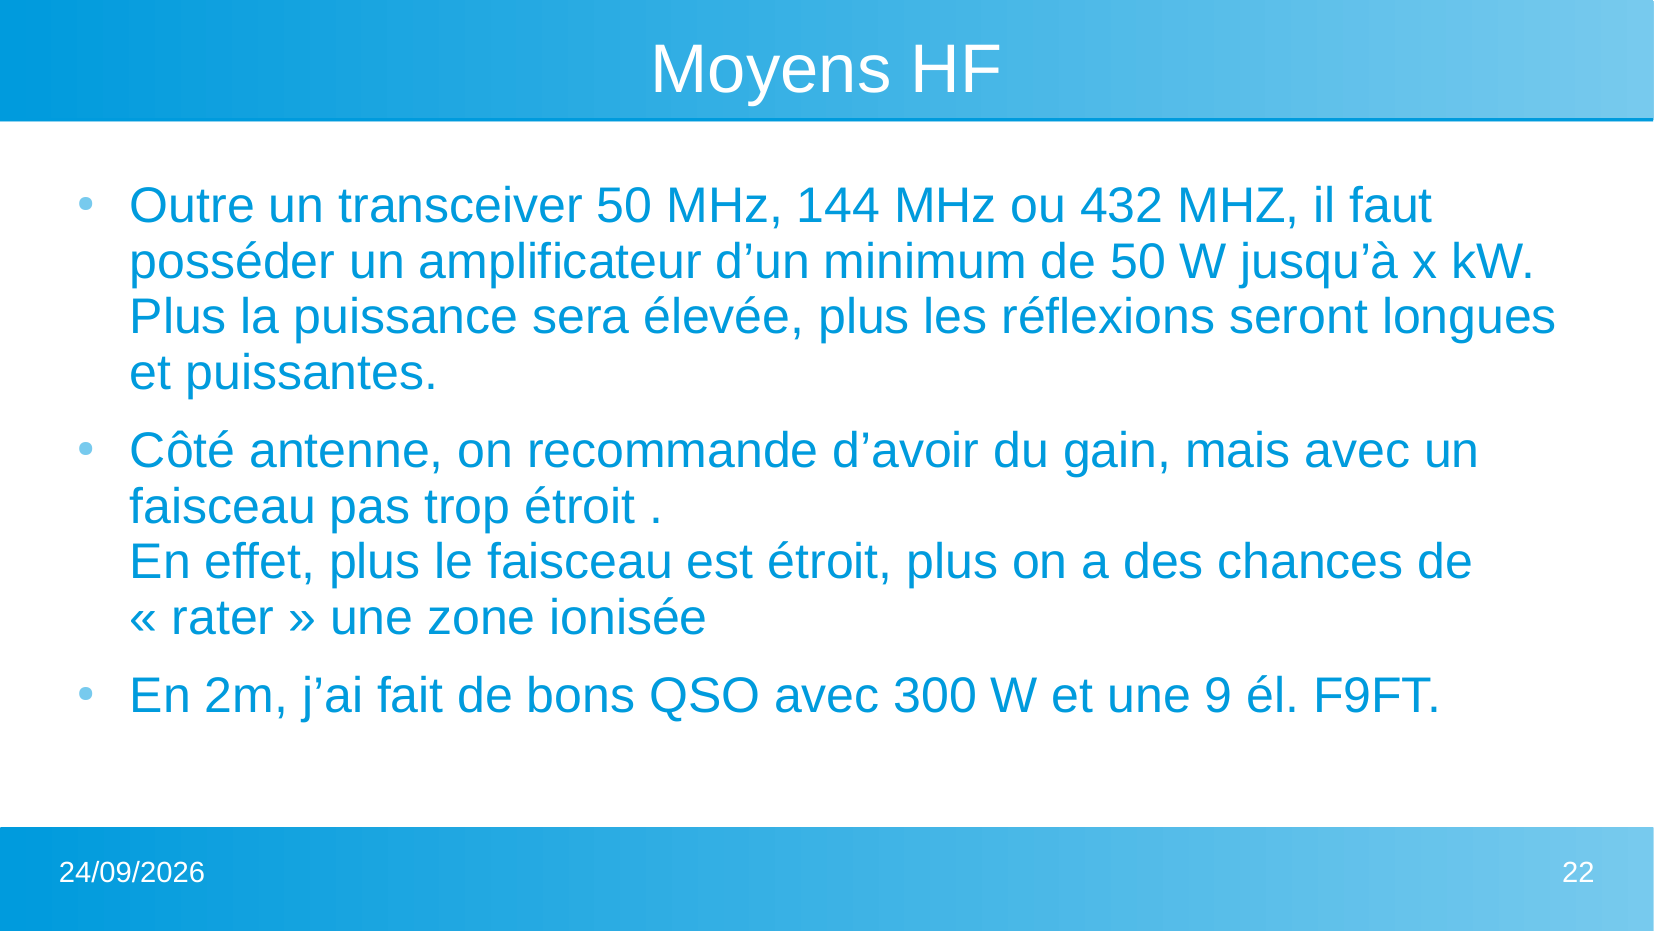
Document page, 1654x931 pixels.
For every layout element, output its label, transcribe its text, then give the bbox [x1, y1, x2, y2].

title Moyens HF [59, 29, 1595, 108]
list Outre un transceiver 50 MHz, 144 MHz ou 432 MHZ, il faut posséder un amplificateur d’un minimum de 50 W jusqu’à x kW. Plus la puissance sera élevée, plus les réflexions seront longues et puissantes. Côté antenne, on recommande d’avoir du gain, mais avec un faisceau pas trop étroit . En effet, plus le faisceau est étroit, plus on a des chances de « rater » une zone ionisée En 2m, j’ai fait de bons QSO avec 300 W et une 9 él. F9FT. [59, 177, 1595, 768]
